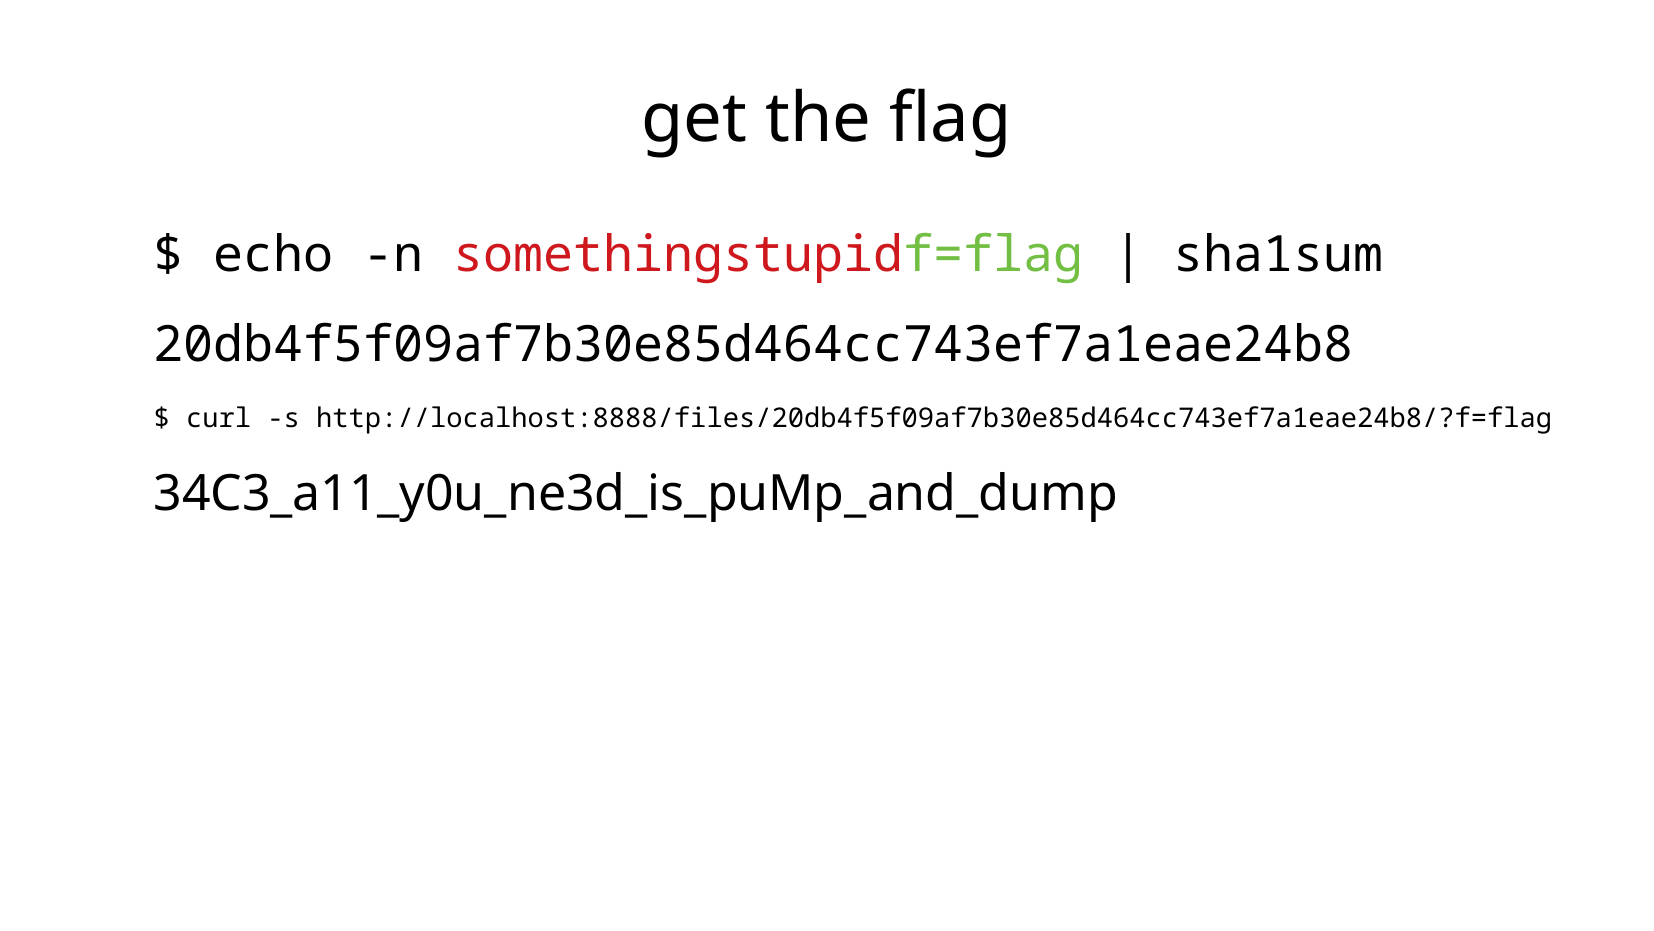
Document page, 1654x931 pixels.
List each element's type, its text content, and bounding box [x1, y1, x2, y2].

list $ echo -n somethingstupidf=flag | sha1sum 20db4f5f09af7b30e85d464cc743ef7a1eae24b8 $ curl -s http://localhost:8888/files/20db4f5f09af7b30e85d464cc743ef7a1eae24b8/?f=flag 34C3_a11_y0u_ne3d_is_puMp_and_dump [82, 217, 1571, 758]
title get the flag [82, 37, 1571, 193]
